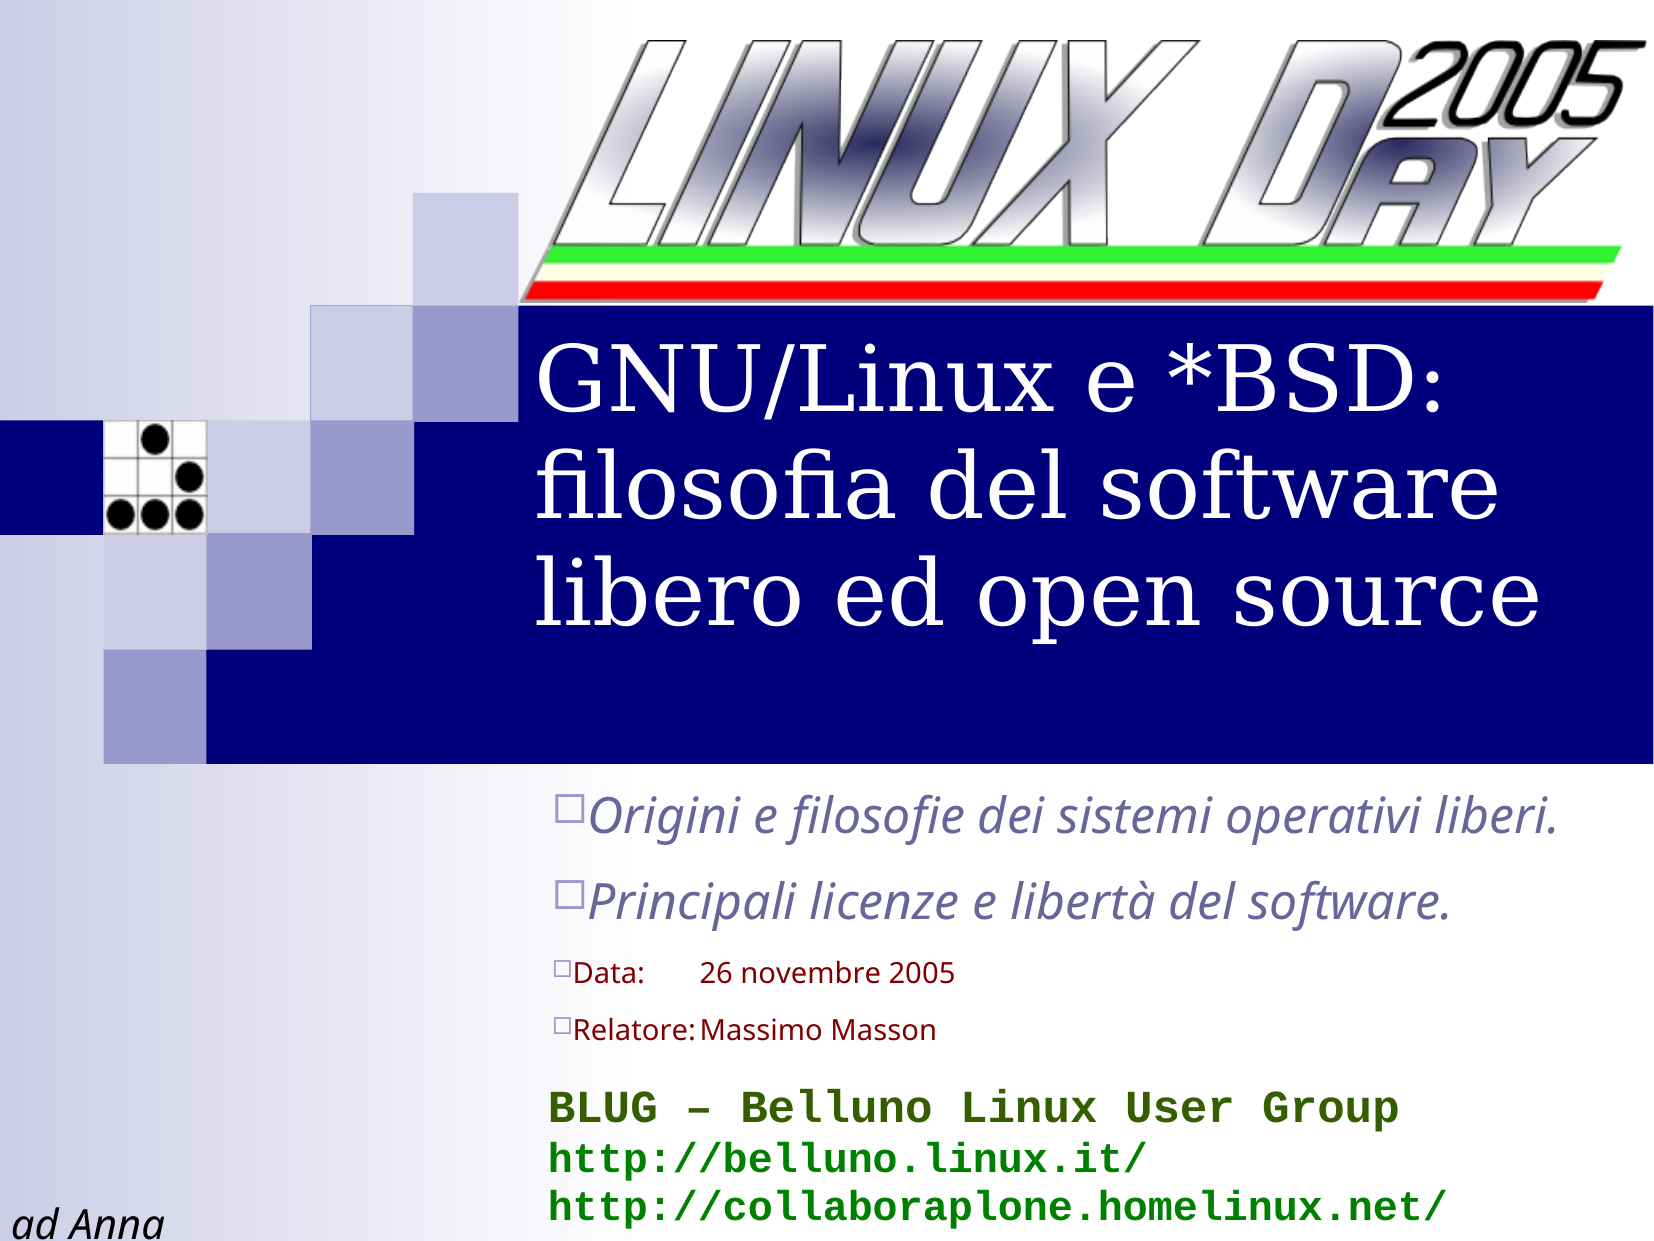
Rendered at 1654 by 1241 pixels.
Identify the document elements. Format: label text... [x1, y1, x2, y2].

picture [519, 40, 1654, 303]
picture [103, 420, 208, 535]
text_box ad Anna [0, 1195, 114, 1241]
text_box GNU/Linux e *BSD: filosofia del software libero ed open source [534, 326, 1631, 739]
text_box [0, 0, 1654, 1241]
text_box Origini e filosofie dei sistemi operativi liberi. Principali licenze e libertà del software. Data: 26 novembre 2005 Relatore: Massimo Masson [537, 772, 1635, 1090]
text_box BLUG – Belluno Linux User Group http://belluno.linux.it/ http://collaboraplone.homelinux.net/ [547, 1082, 1654, 1228]
